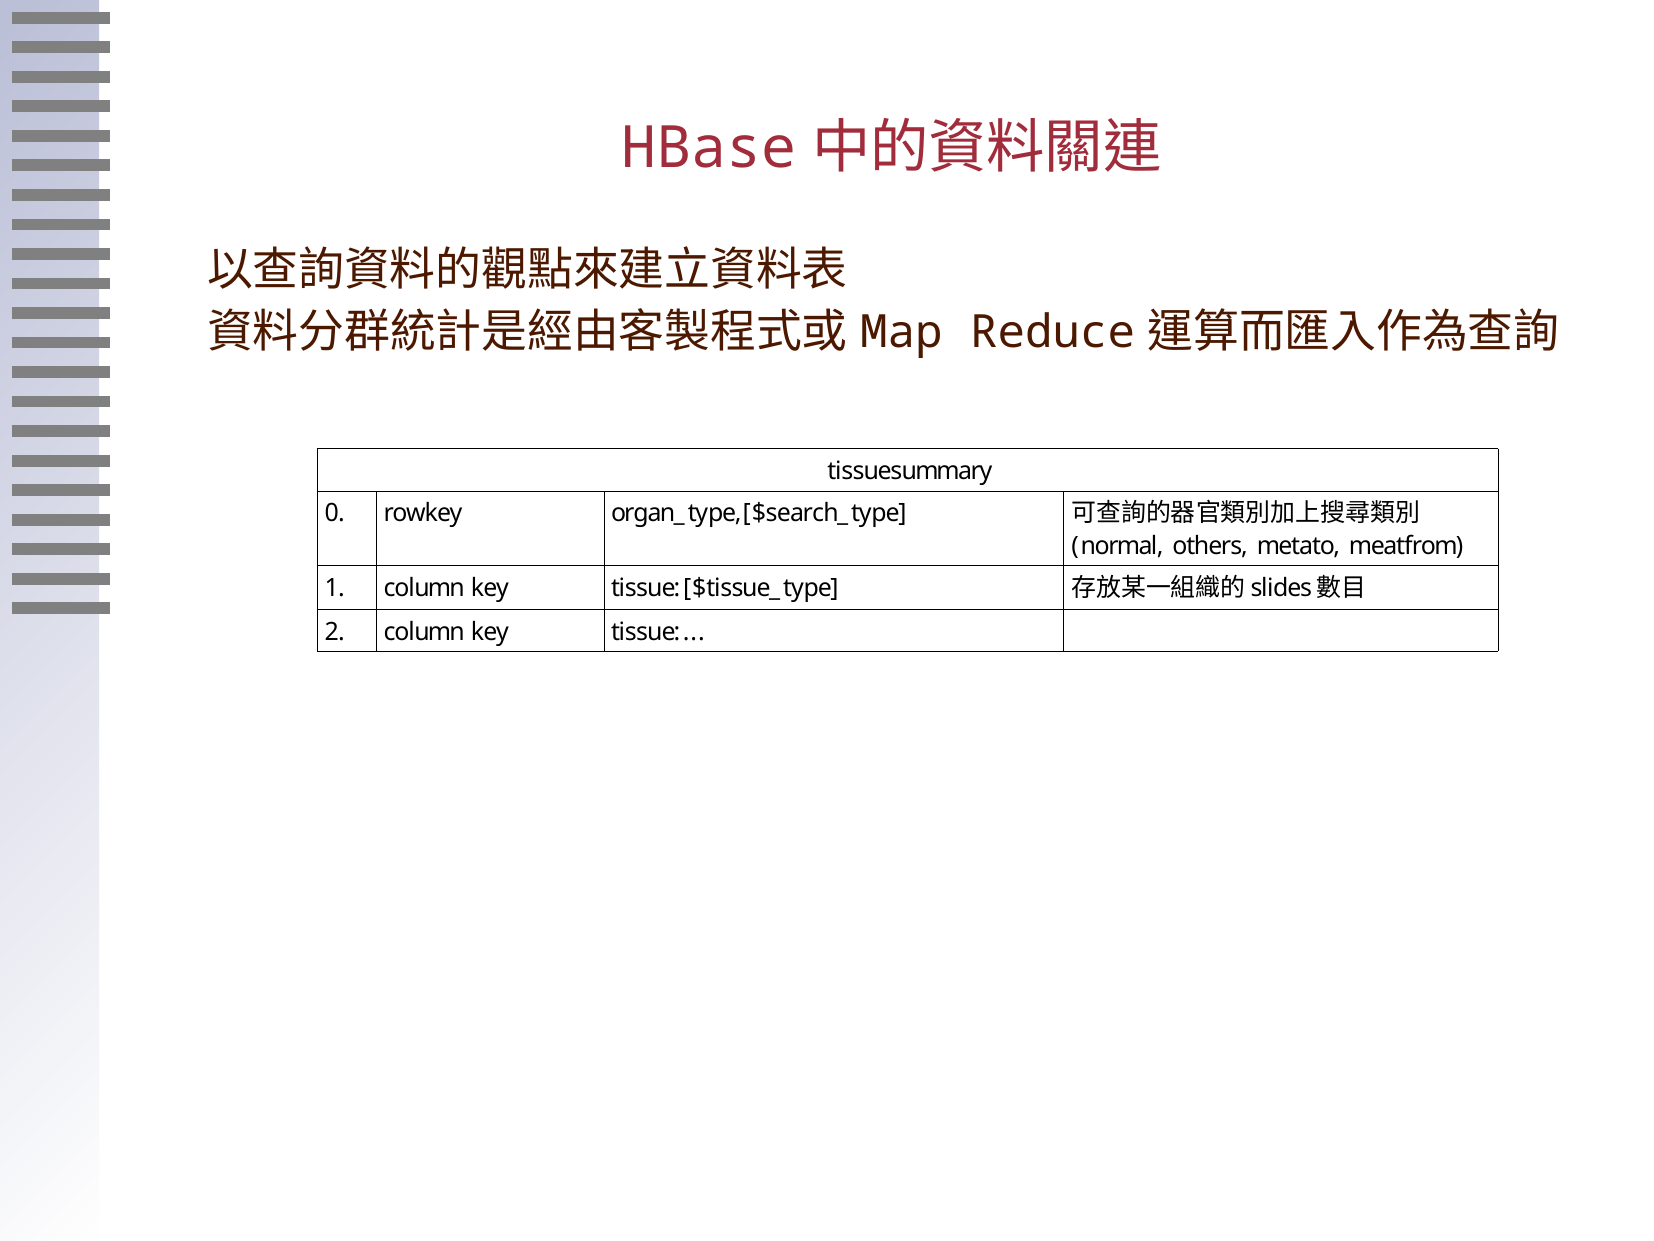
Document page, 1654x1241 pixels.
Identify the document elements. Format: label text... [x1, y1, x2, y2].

title HBase中的資料關連 [185, 52, 1598, 239]
chart [295, 448, 1529, 708]
list 以查詢資料的觀點來建立資料表 資料分群統計是經由客製程式或Map Reduce運算而匯入作為查詢 [189, 236, 1602, 1204]
